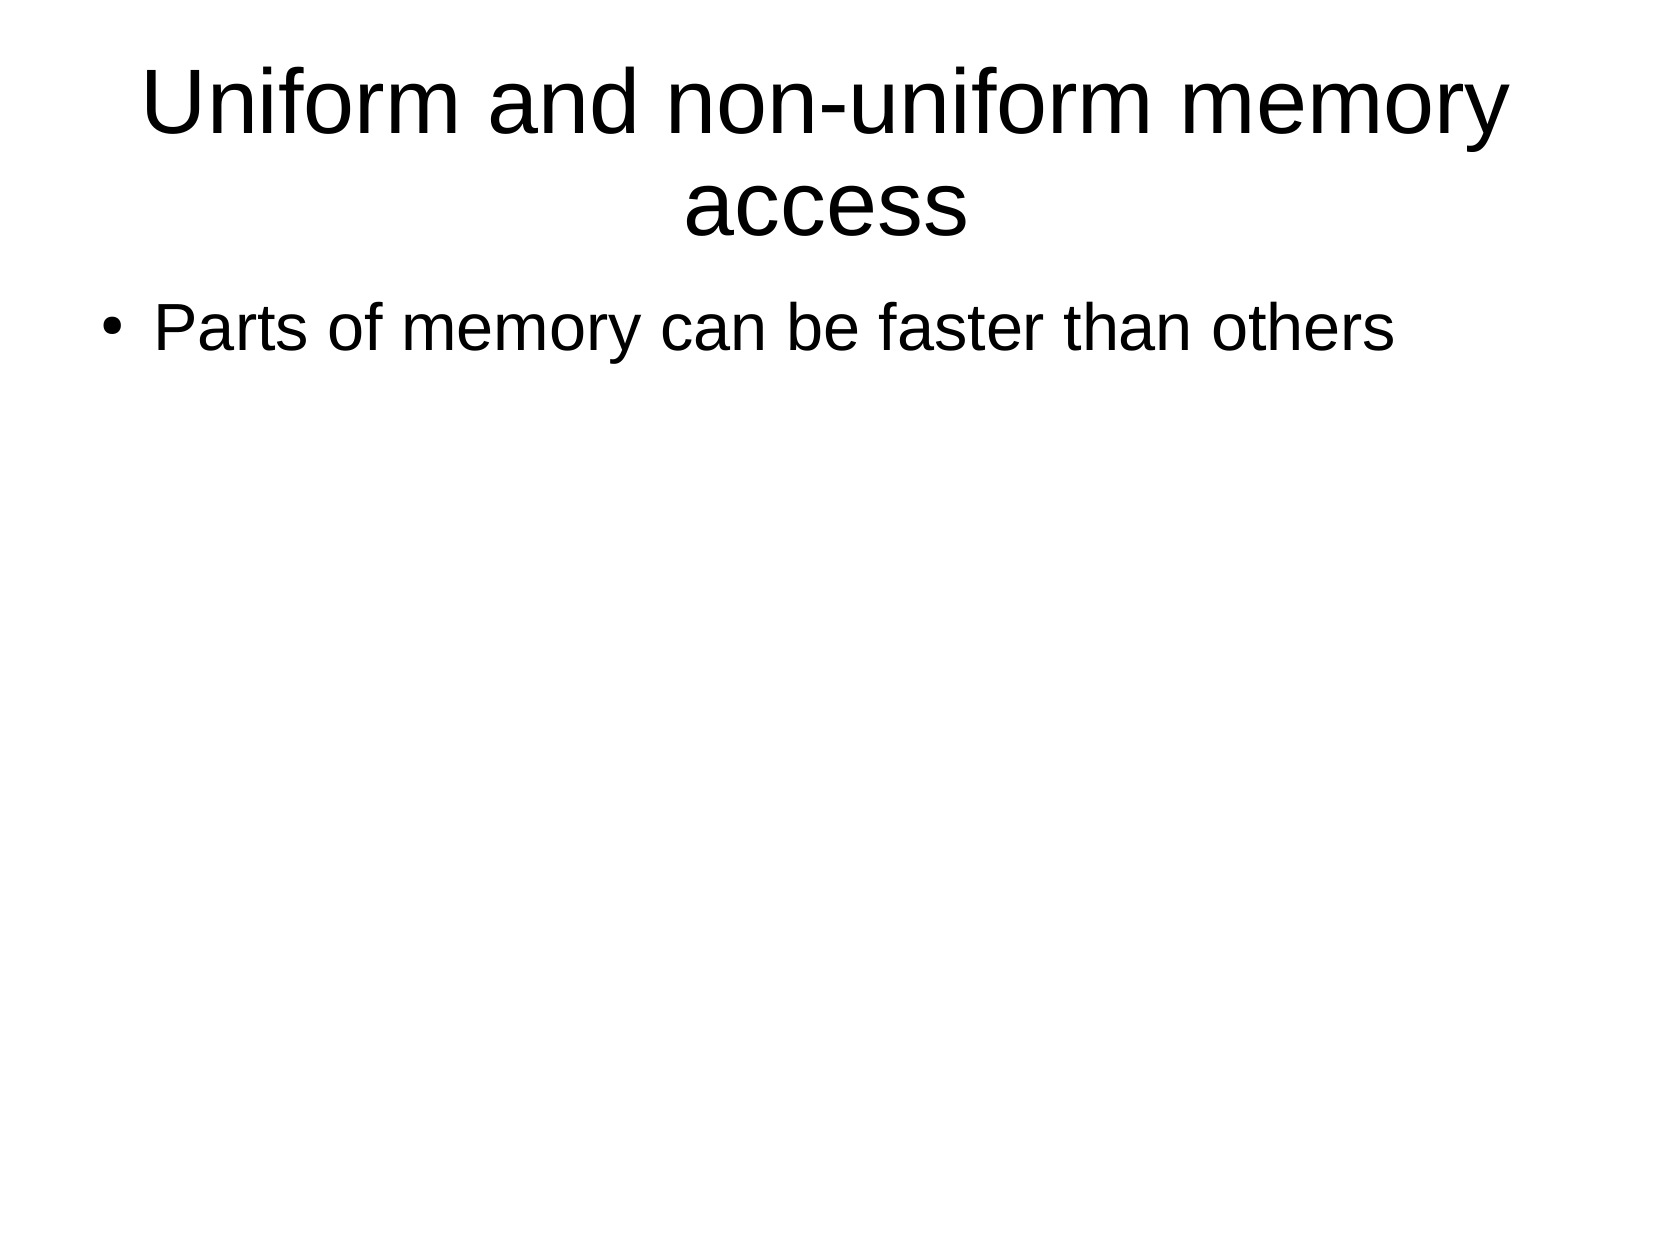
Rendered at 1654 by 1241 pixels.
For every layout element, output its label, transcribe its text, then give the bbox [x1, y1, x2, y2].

title Uniform and non-uniform memory access [82, 49, 1571, 257]
list Parts of memory can be faster than others [82, 290, 1571, 1010]
